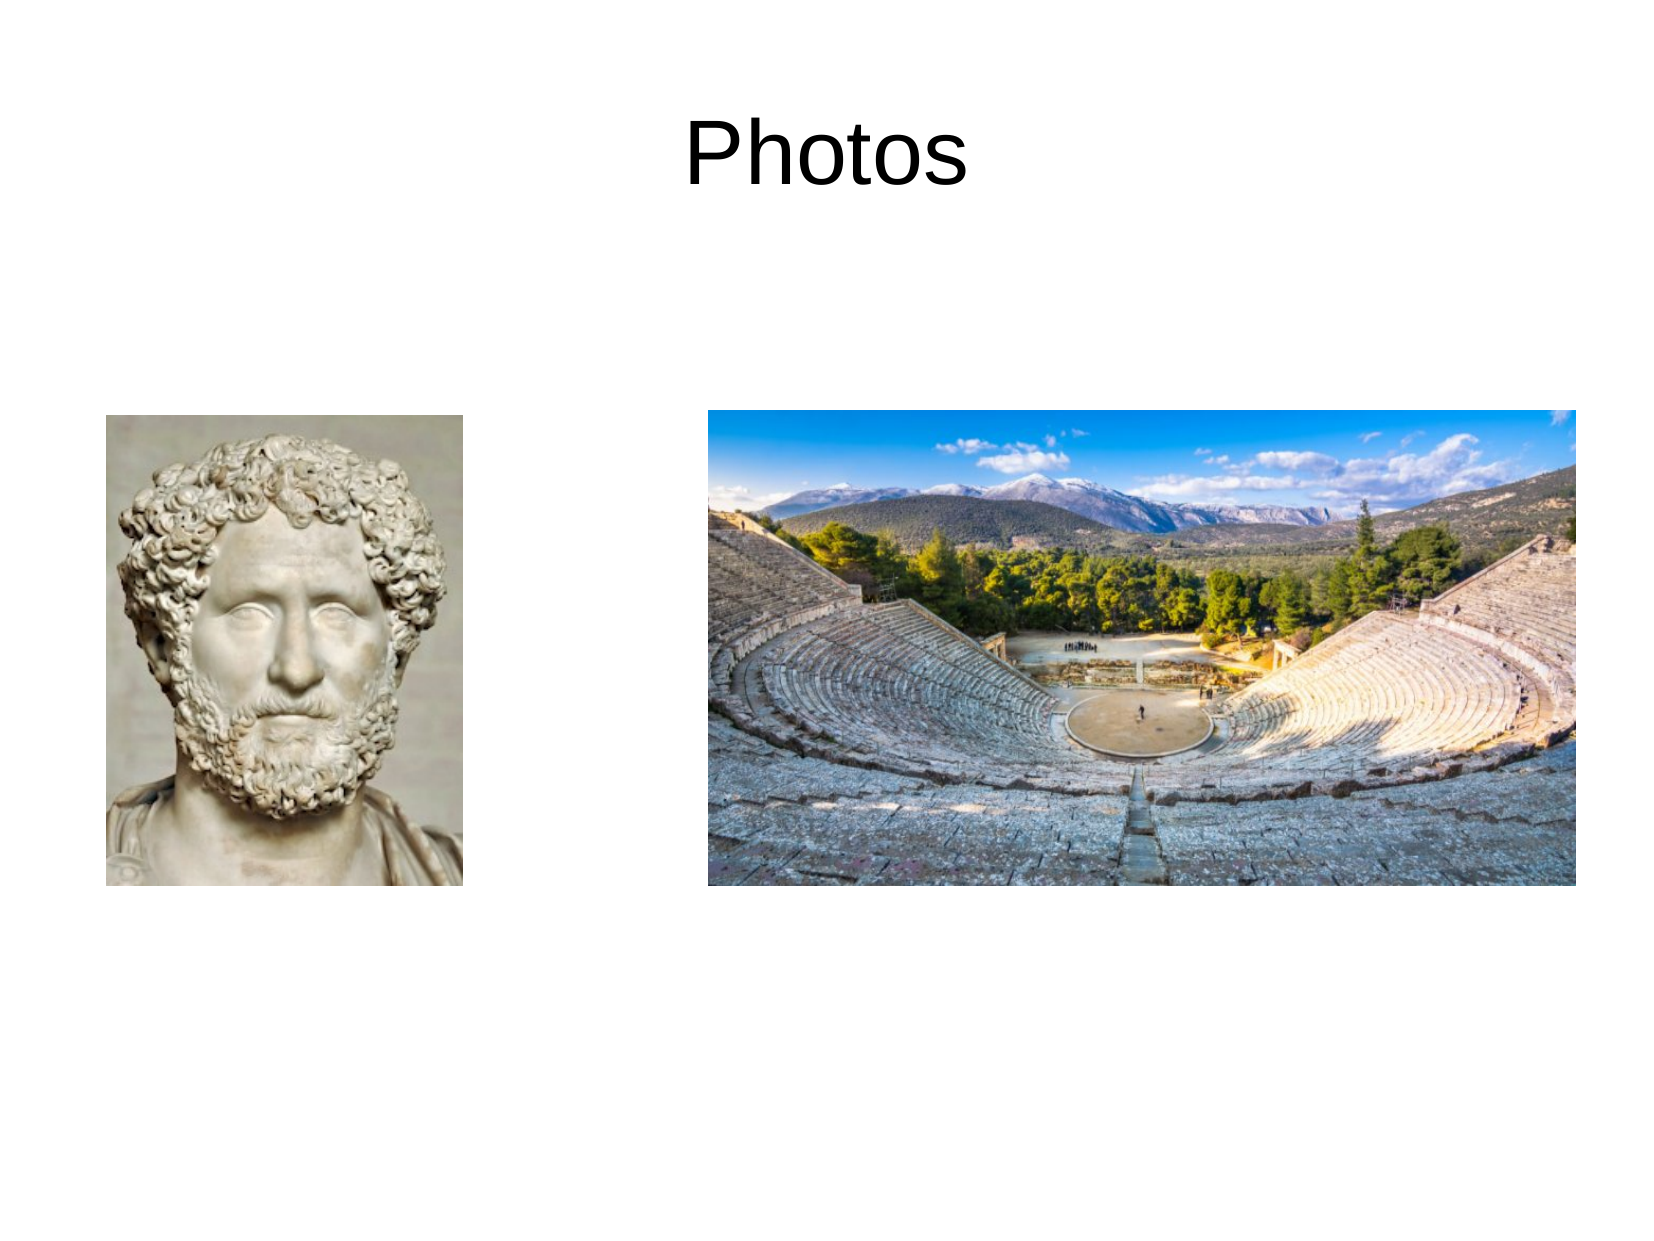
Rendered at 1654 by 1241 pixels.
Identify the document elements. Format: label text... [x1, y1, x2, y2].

picture [708, 410, 1576, 886]
title Photos [82, 49, 1571, 257]
picture [106, 415, 463, 886]
